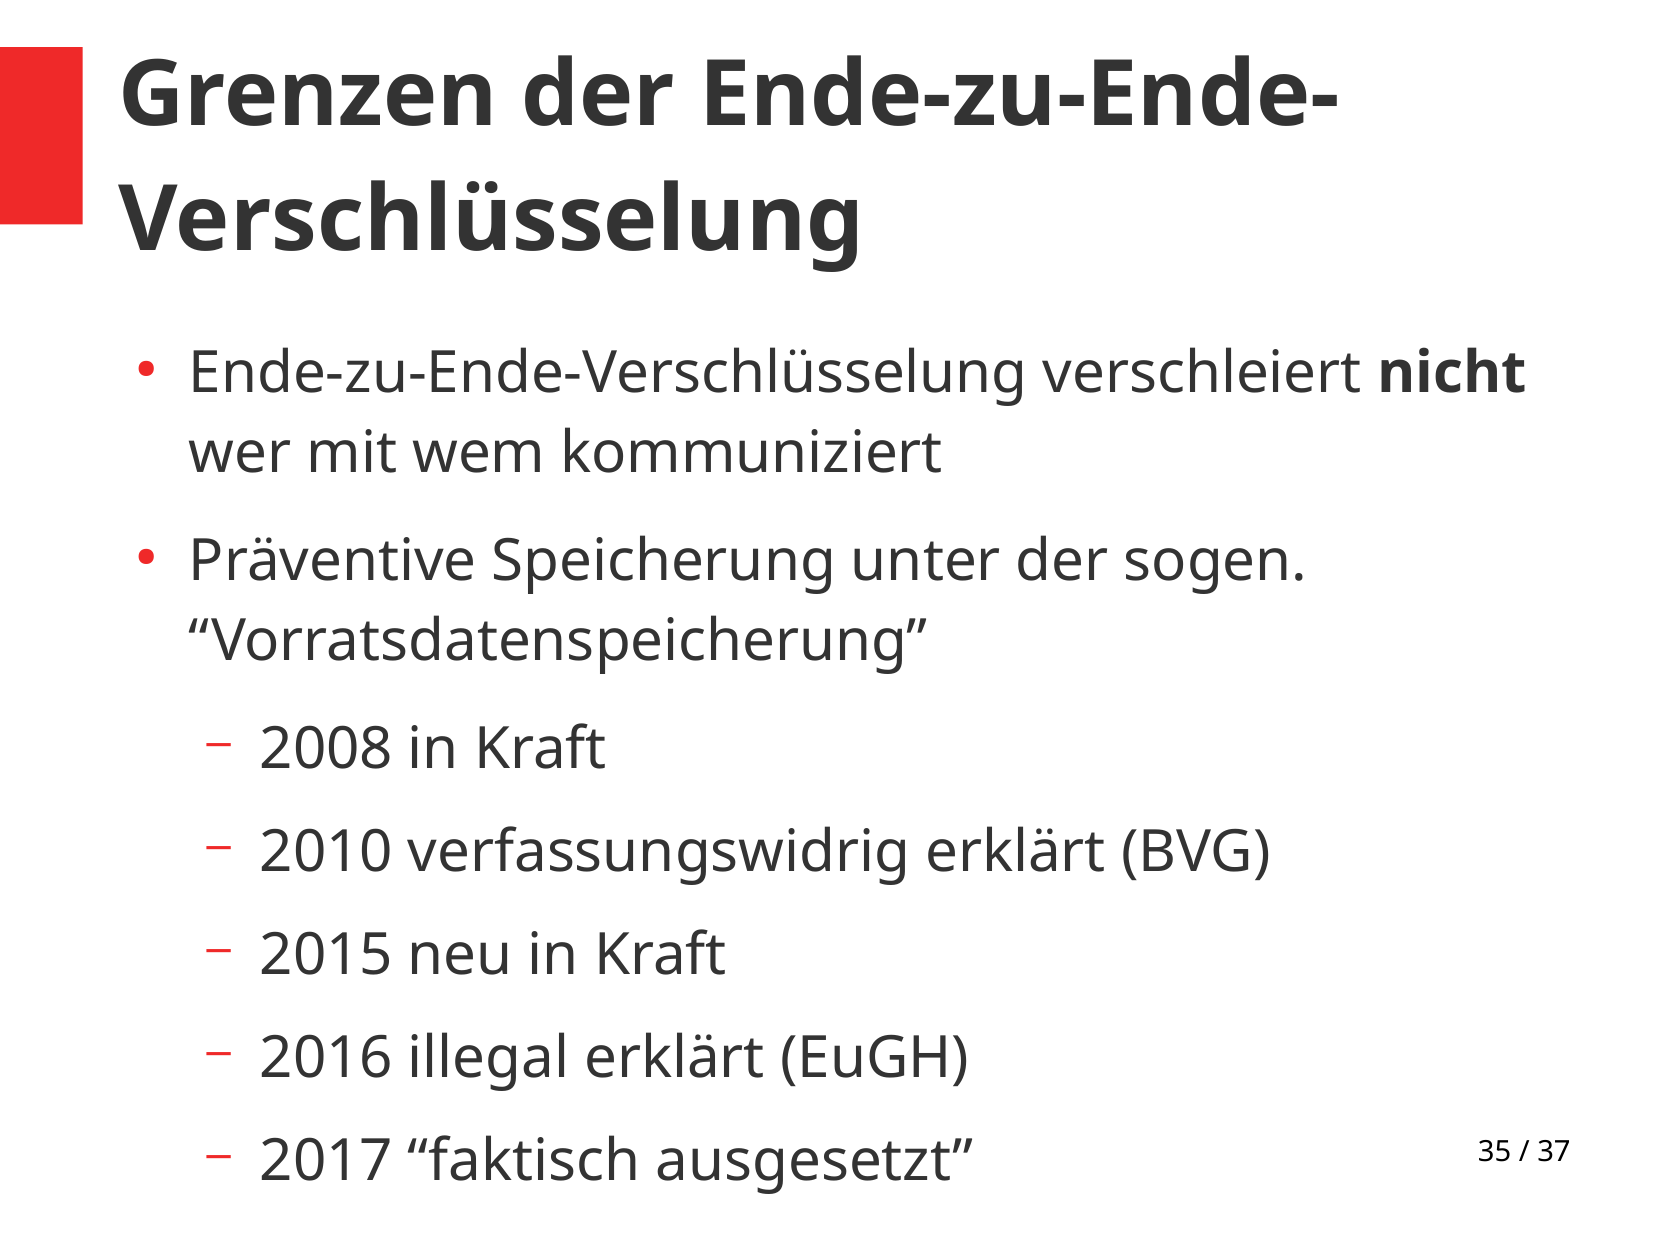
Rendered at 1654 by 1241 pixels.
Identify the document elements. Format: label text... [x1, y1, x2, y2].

title Grenzen der Ende-zu-Ende-Verschlüsselung [118, 27, 1571, 278]
list Ende-zu-Ende-Verschlüsselung verschleiert nicht wer mit wem kommuniziert Präventive Speicherung unter der sogen. “Vorratsdatenspeicherung” 2008 in Kraft 2010 verfassungswidrig erklärt (BVG) 2015 neu in Kraft 2016 illegal erklärt (EuGH) 2017 “faktisch ausgesetzt” [118, 330, 1536, 1051]
